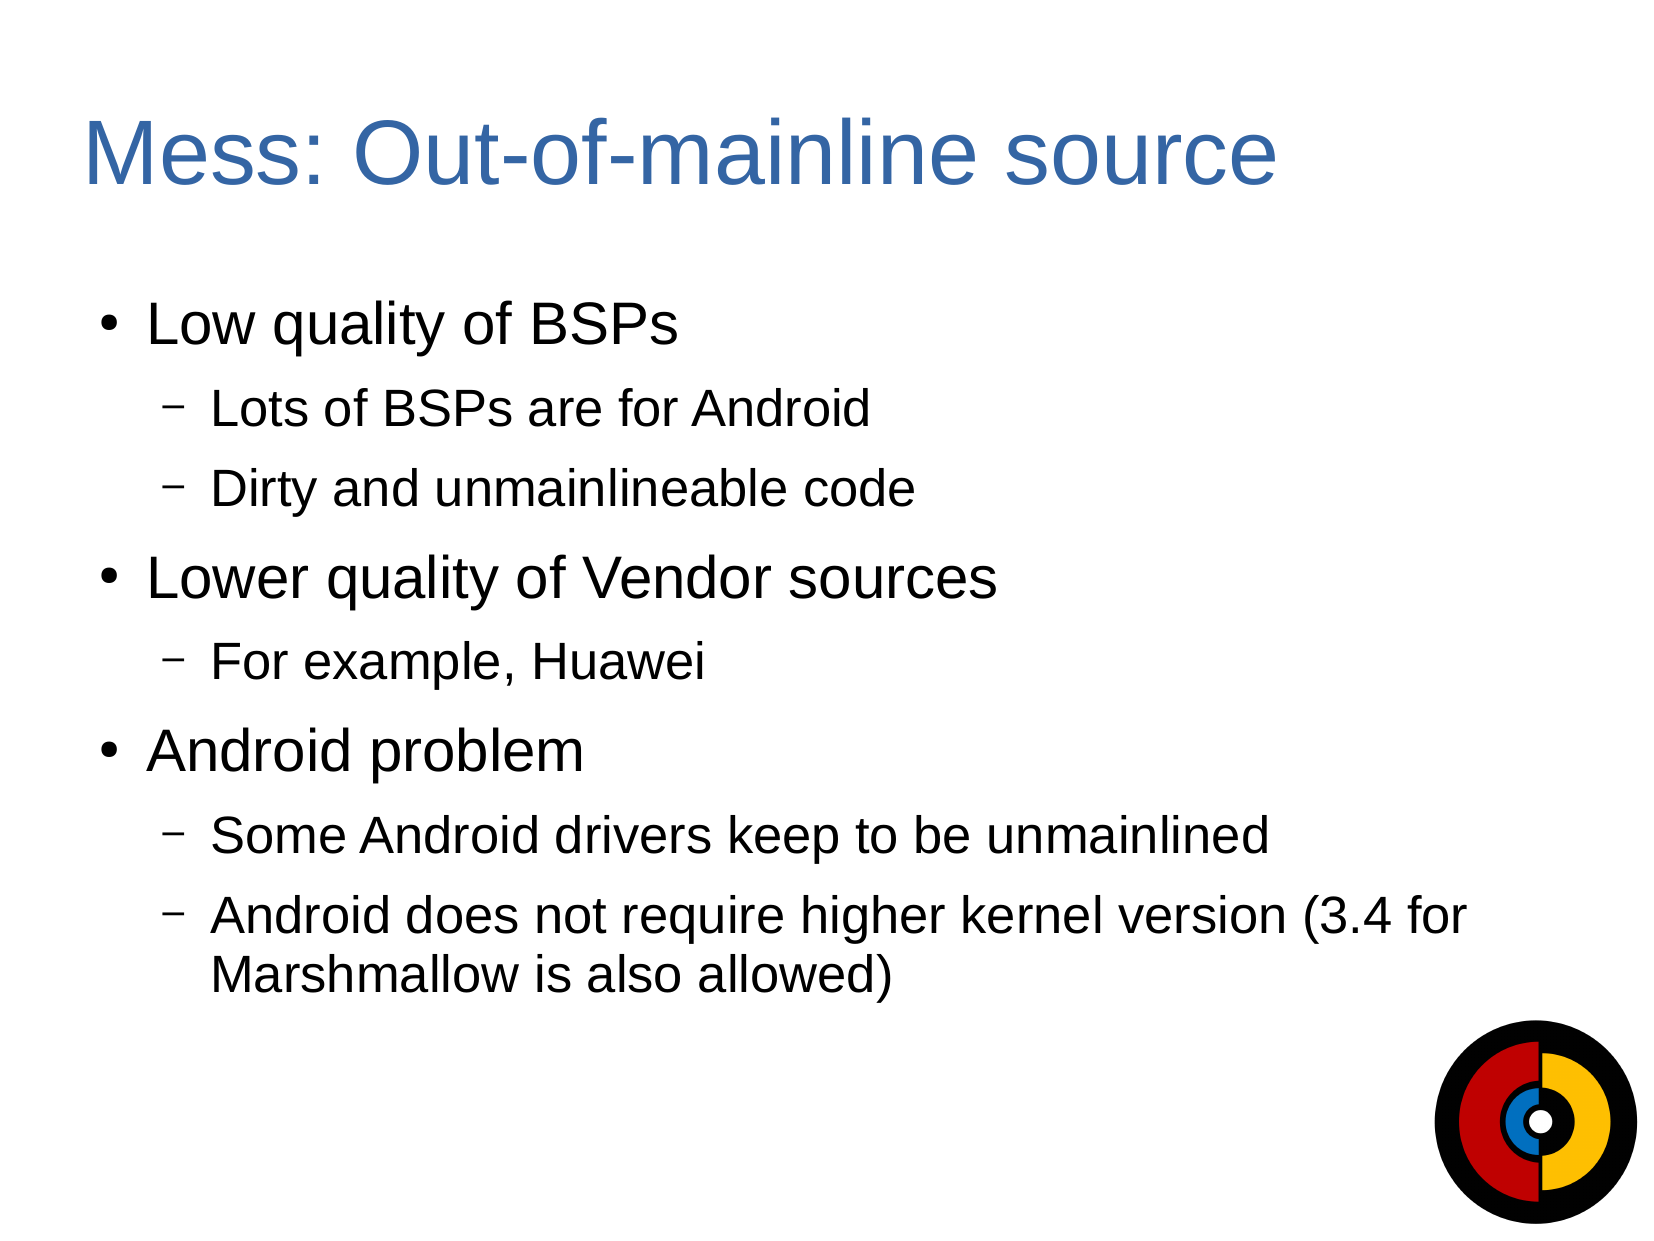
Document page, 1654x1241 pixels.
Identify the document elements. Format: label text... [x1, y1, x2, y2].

list Low quality of BSPs Lots of BSPs are for Android Dirty and unmainlineable code Lower quality of Vendor sources For example, Huawei Android problem Some Android drivers keep to be unmainlined Android does not require higher kernel version (3.4 for Marshmallow is also allowed) [82, 290, 1571, 1010]
picture [1429, 1015, 1642, 1229]
title Mess: Out-of-mainline source [82, 49, 1571, 257]
